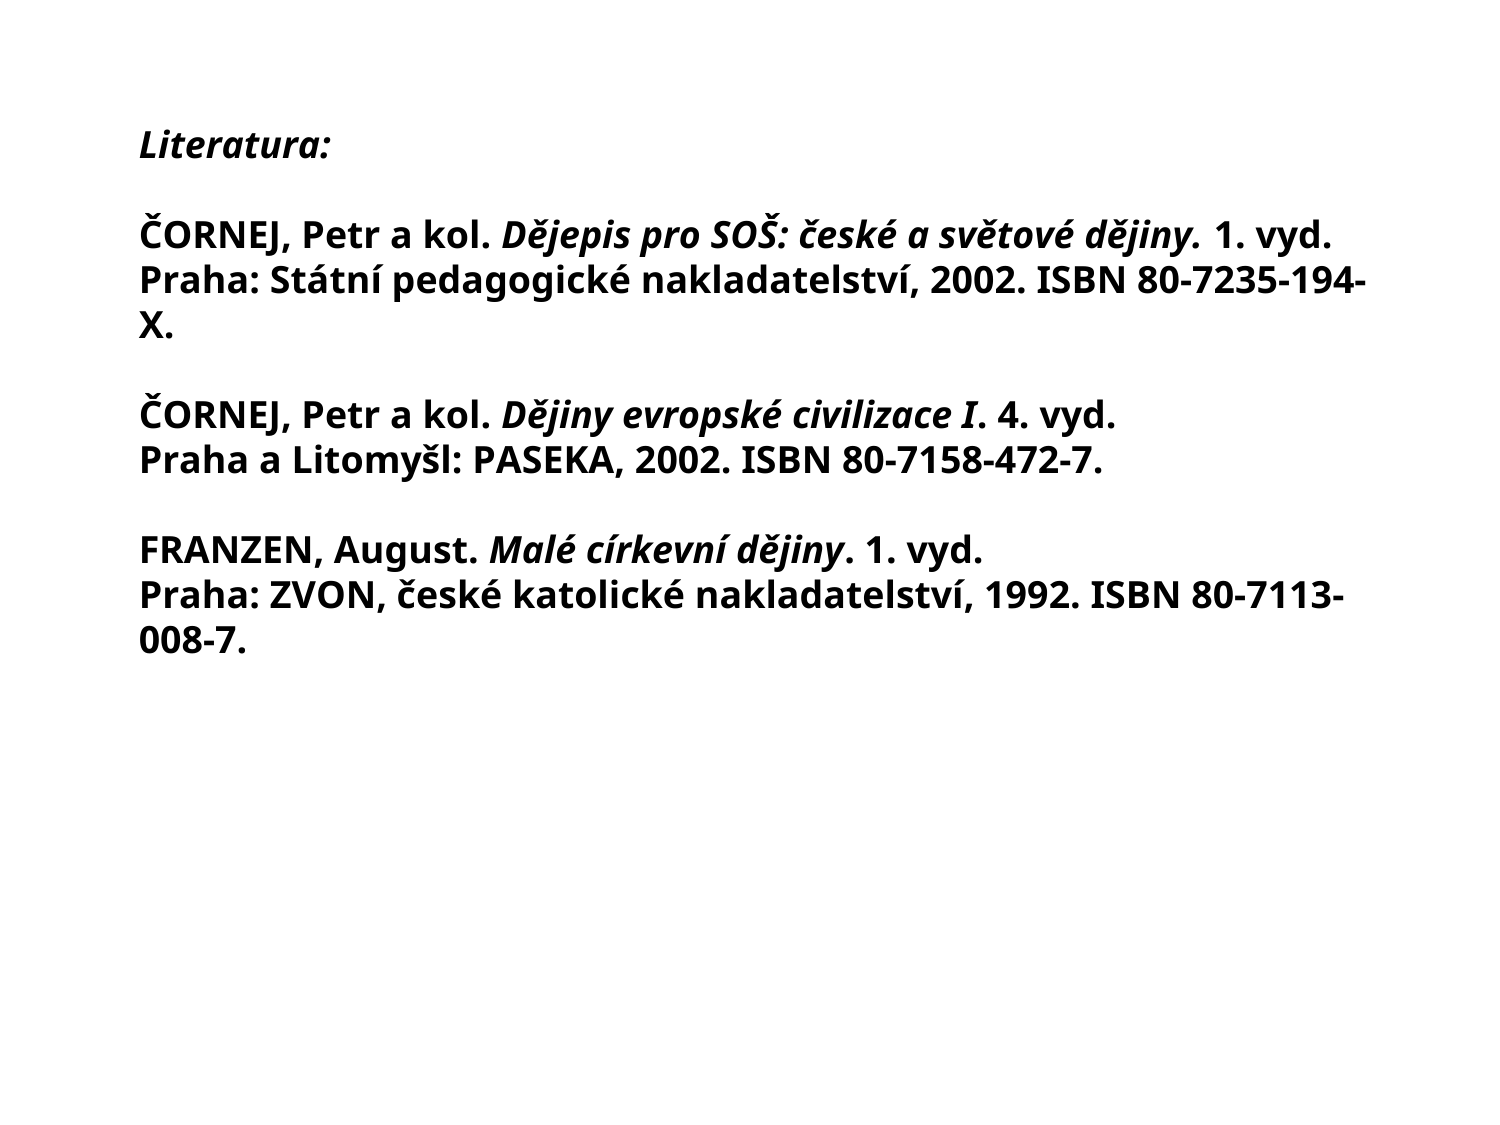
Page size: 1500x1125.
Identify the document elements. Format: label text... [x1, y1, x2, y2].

text_box Literatura: ČORNEJ, Petr a kol. Dějepis pro SOŠ: české a světové dějiny. 1. vyd. Praha: Státní pedagogické nakladatelství, 2002. ISBN 80-7235-194-X. ČORNEJ, Petr a kol. Dějiny evropské civilizace I. 4. vyd. Praha a Litomyšl: PASEKA, 2002. ISBN 80-7158-472-7. FRANZEN, August. Malé církevní dějiny. 1. vyd. Praha: ZVON, české katolické nakladatelství, 1992. ISBN 80-7113-008-7. [123, 113, 1389, 669]
